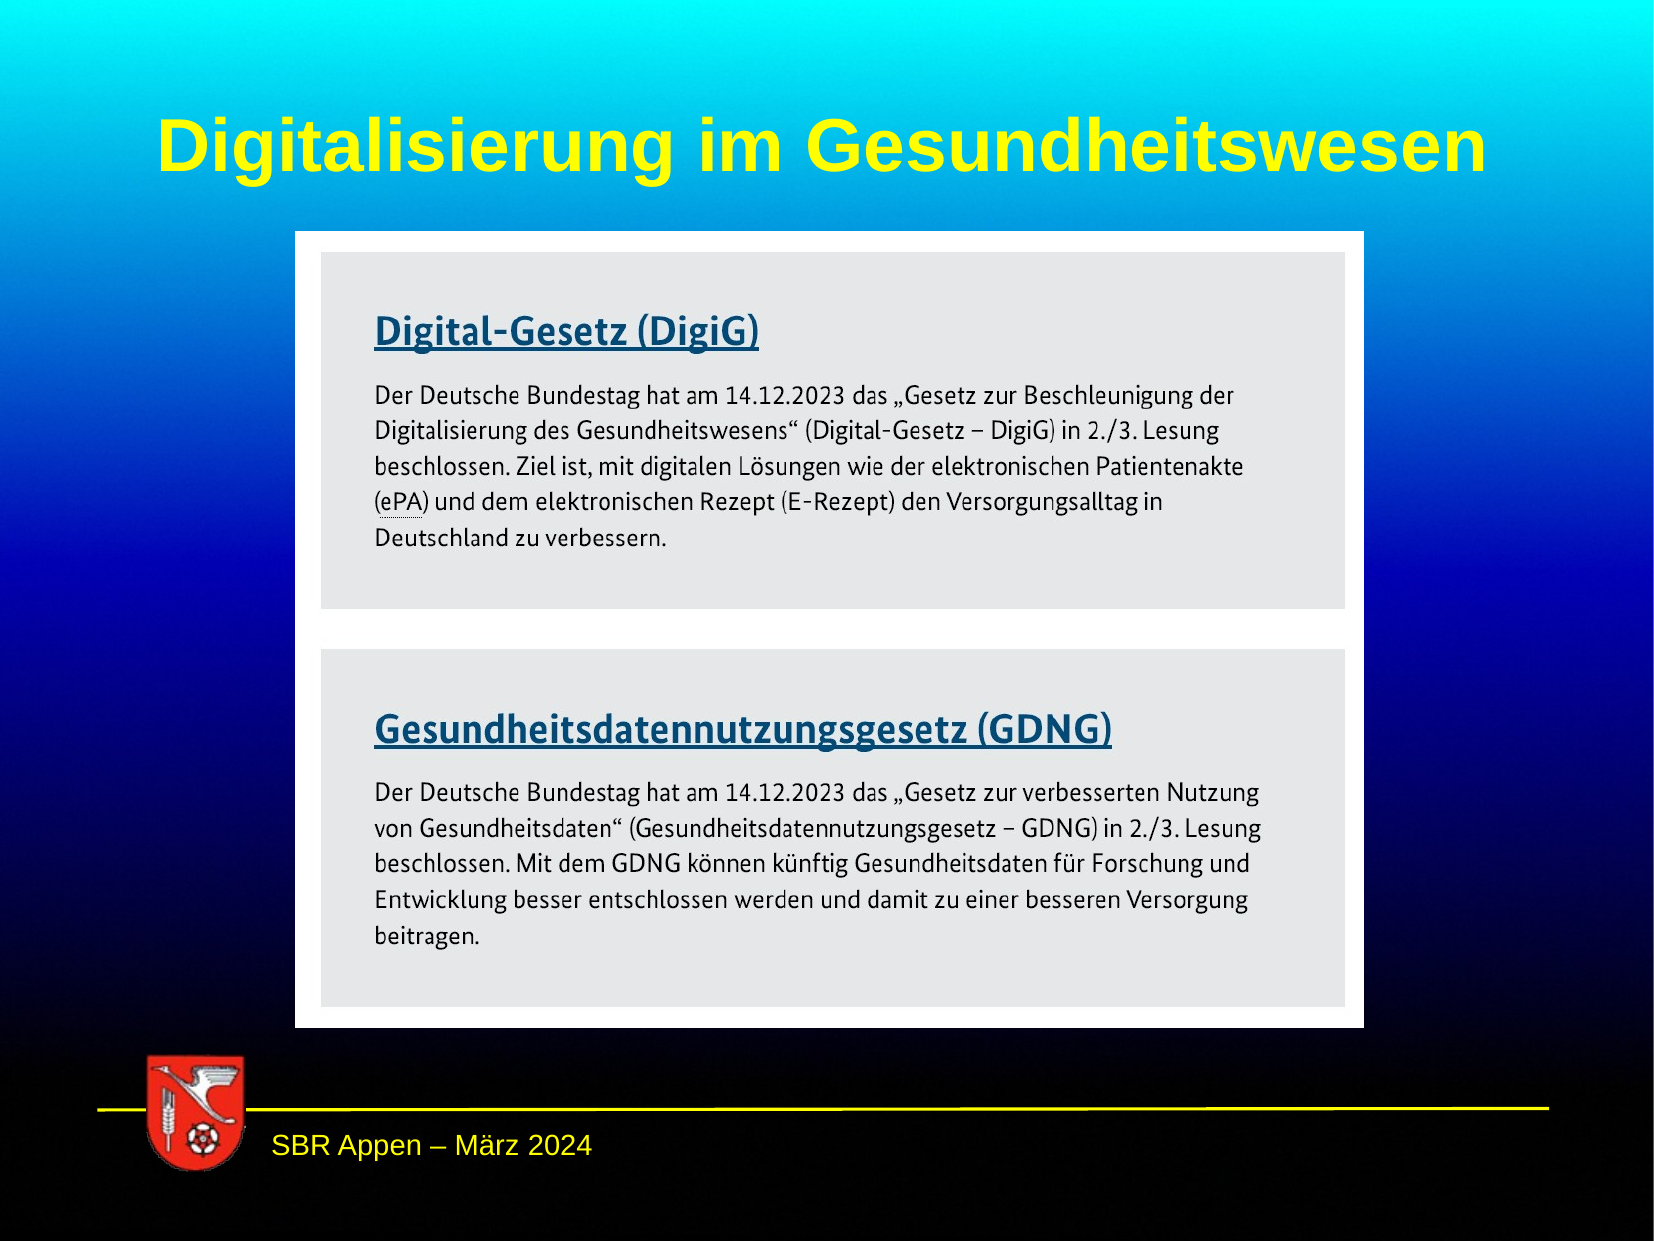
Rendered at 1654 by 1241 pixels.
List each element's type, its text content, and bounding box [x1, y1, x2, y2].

text_box SBR Appen – März 2024 [256, 1121, 760, 1170]
picture [0, 0, 1654, 142]
picture [0, 232, 1654, 1241]
text_box Digitalisierung im Gesundheitswesen [141, 96, 1588, 195]
